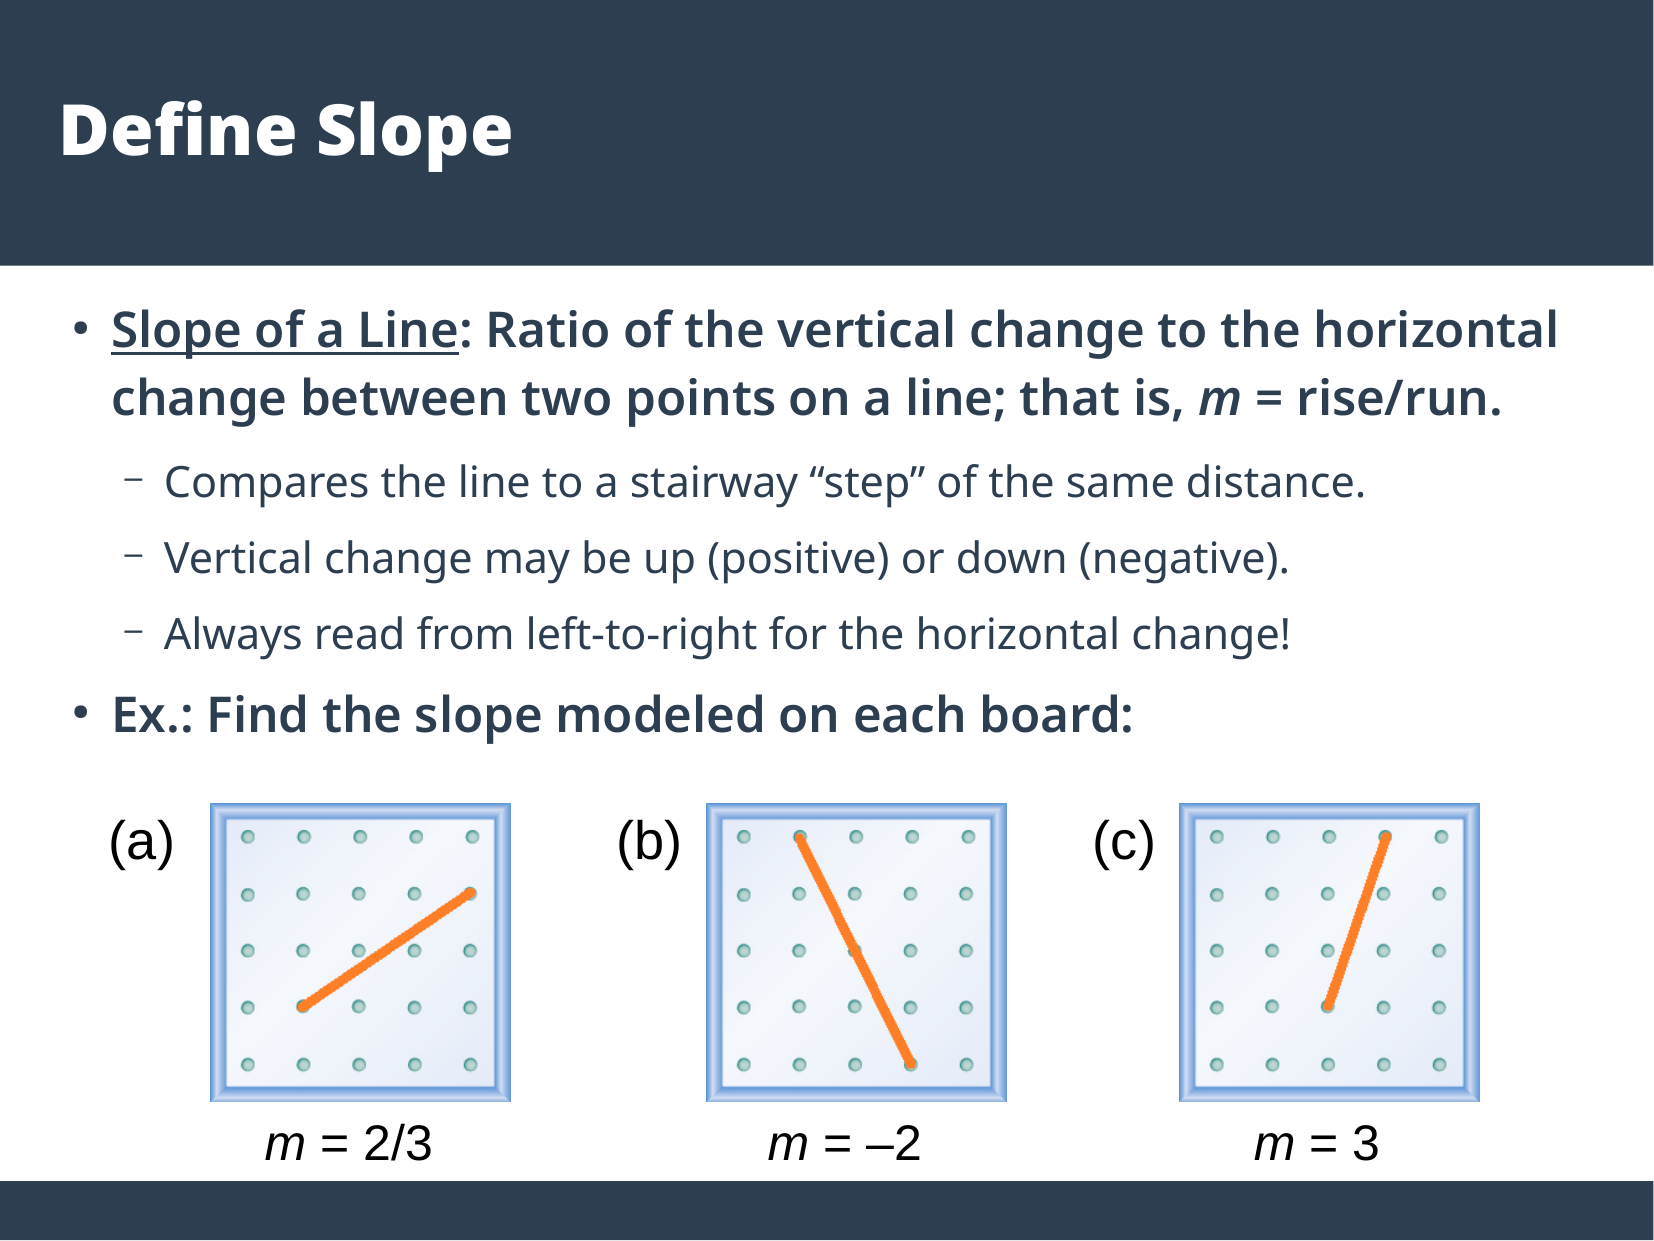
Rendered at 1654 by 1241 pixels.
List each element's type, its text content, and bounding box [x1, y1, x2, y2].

text_box (c) [1078, 803, 1179, 879]
text_box (a) [94, 803, 200, 879]
text_box m = 2/3 [198, 1108, 499, 1184]
picture [706, 803, 1007, 1102]
text_box m = 3 [1167, 1108, 1468, 1184]
picture [210, 803, 511, 1102]
text_box (b) [601, 803, 706, 879]
list Slope of a Line: Ratio of the vertical change to the horizontal change between two points on a line; that is, m = rise/run. Compares the line to a stairway “step” of the same distance. Vertical change may be up (positive) or down (negative). Always read from left-to-right for the horizontal change! Ex.: Find the slope modeled on each board: [59, 295, 1595, 796]
text_box m = –2 [694, 1108, 995, 1184]
picture [1179, 803, 1480, 1102]
title Define Slope [59, 49, 1595, 207]
